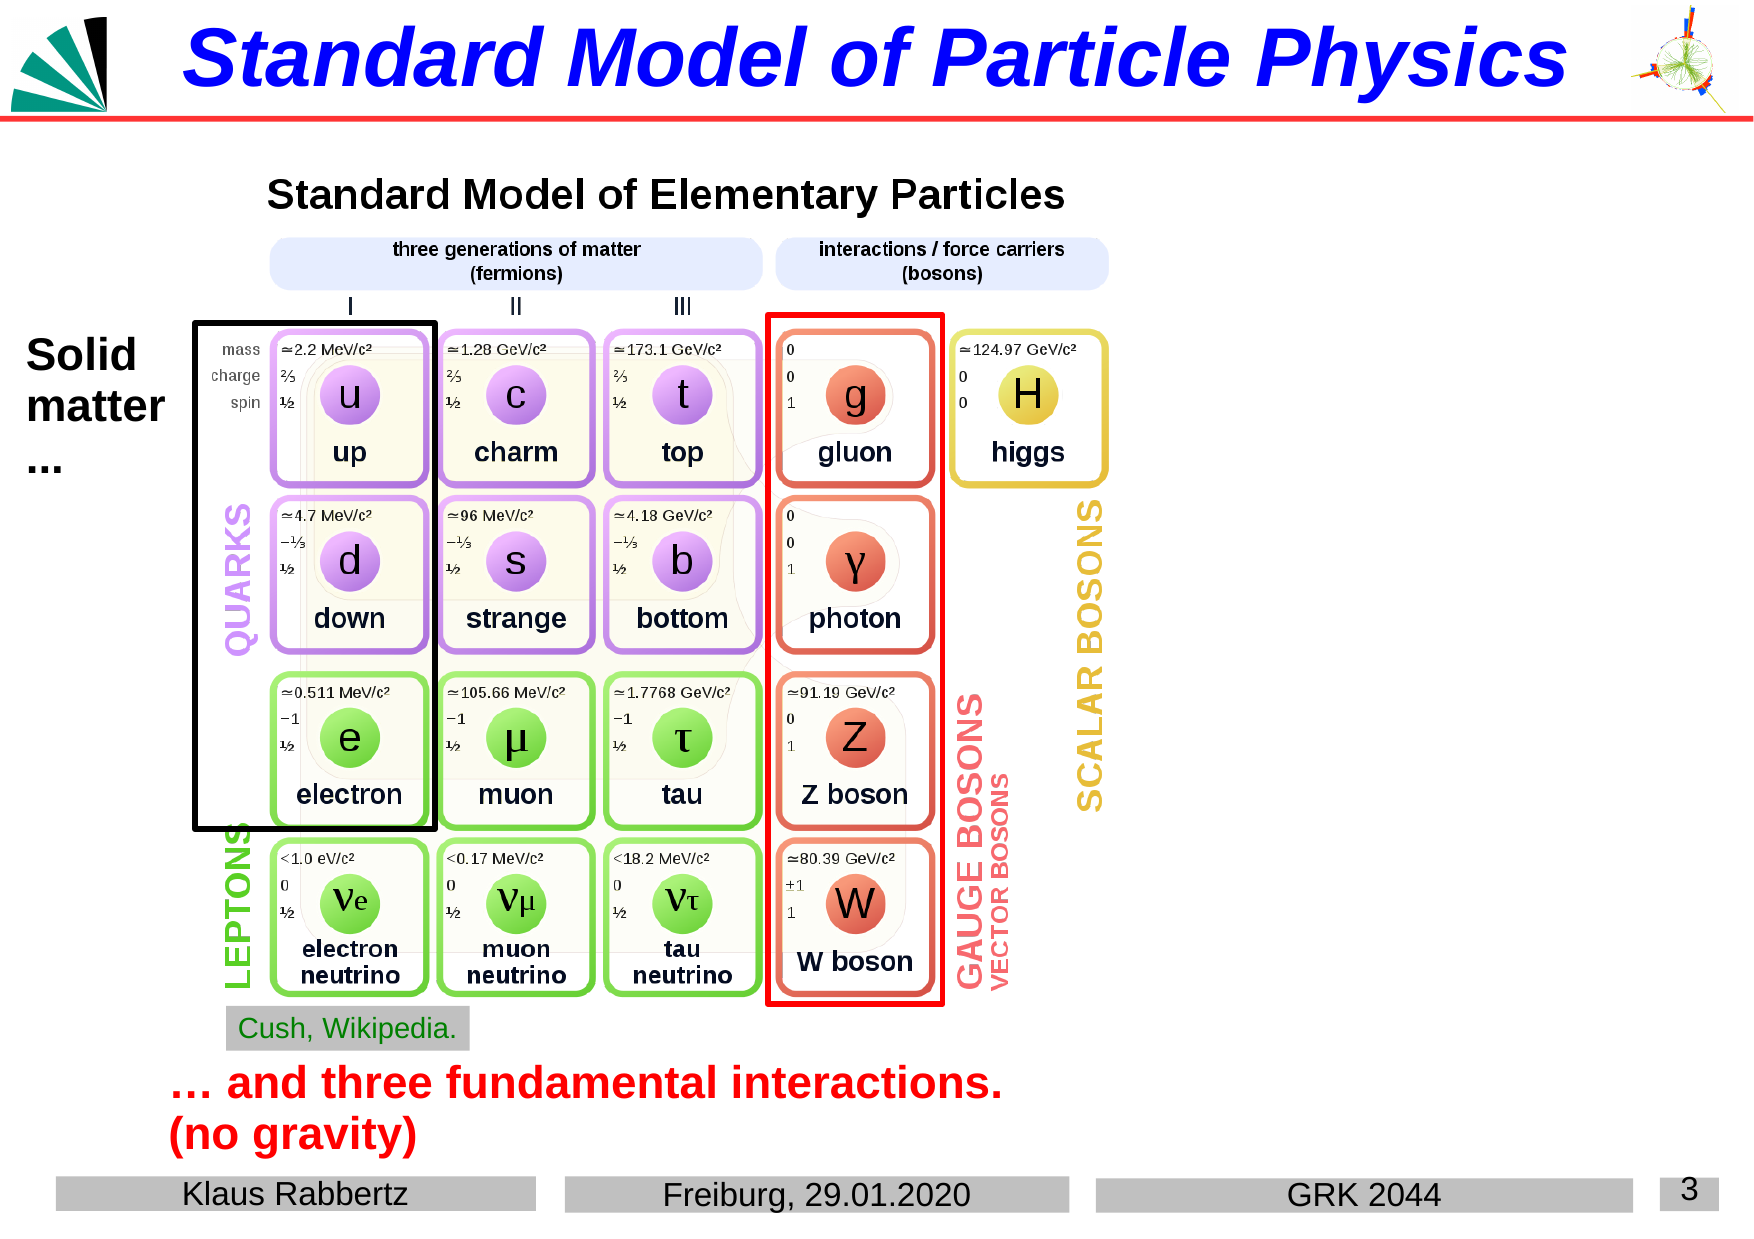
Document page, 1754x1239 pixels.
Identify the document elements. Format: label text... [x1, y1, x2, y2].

picture [203, 145, 1128, 1030]
picture [203, 326, 432, 826]
picture [1631, 5, 1739, 113]
text_box … and three fundamental interactions. (no gravity) [156, 1050, 1016, 1166]
text_box Cush, Wikipedia. [226, 1005, 470, 1051]
title Standard Model of Particle Physics [124, 0, 1630, 116]
picture [11, 17, 107, 113]
text_box Solid matter ... [13, 323, 178, 489]
